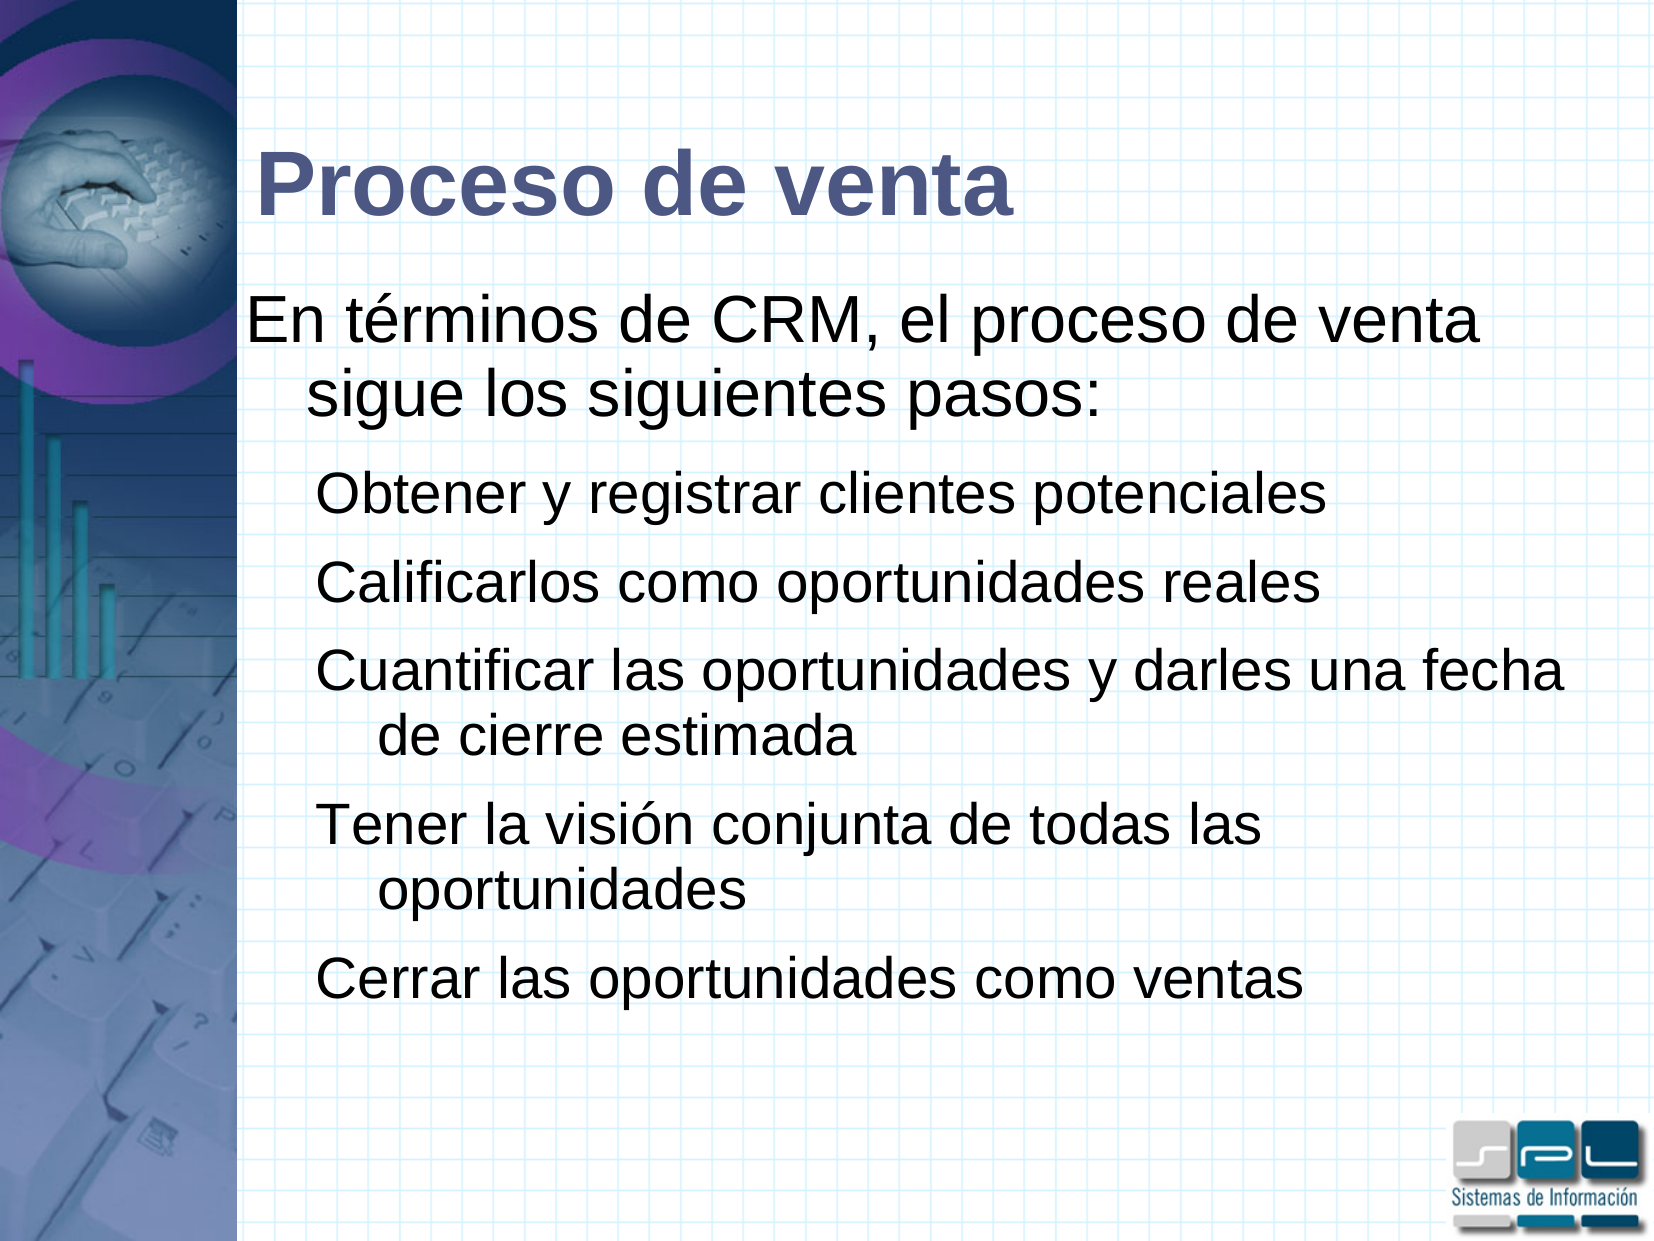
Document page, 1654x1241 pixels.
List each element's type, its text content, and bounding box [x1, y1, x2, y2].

list En términos de CRM, el proceso de venta sigue los siguientes pasos: Obtener y registrar clientes potenciales Calificarlos como oportunidades reales Cuantificar las oportunidades y darles una fecha de cierre estimada Tener la visión conjunta de todas las oportunidades Cerrar las oportunidades como ventas [236, 281, 1616, 1063]
picture [0, 0, 1654, 1241]
title Proceso de venta [254, 131, 1640, 235]
